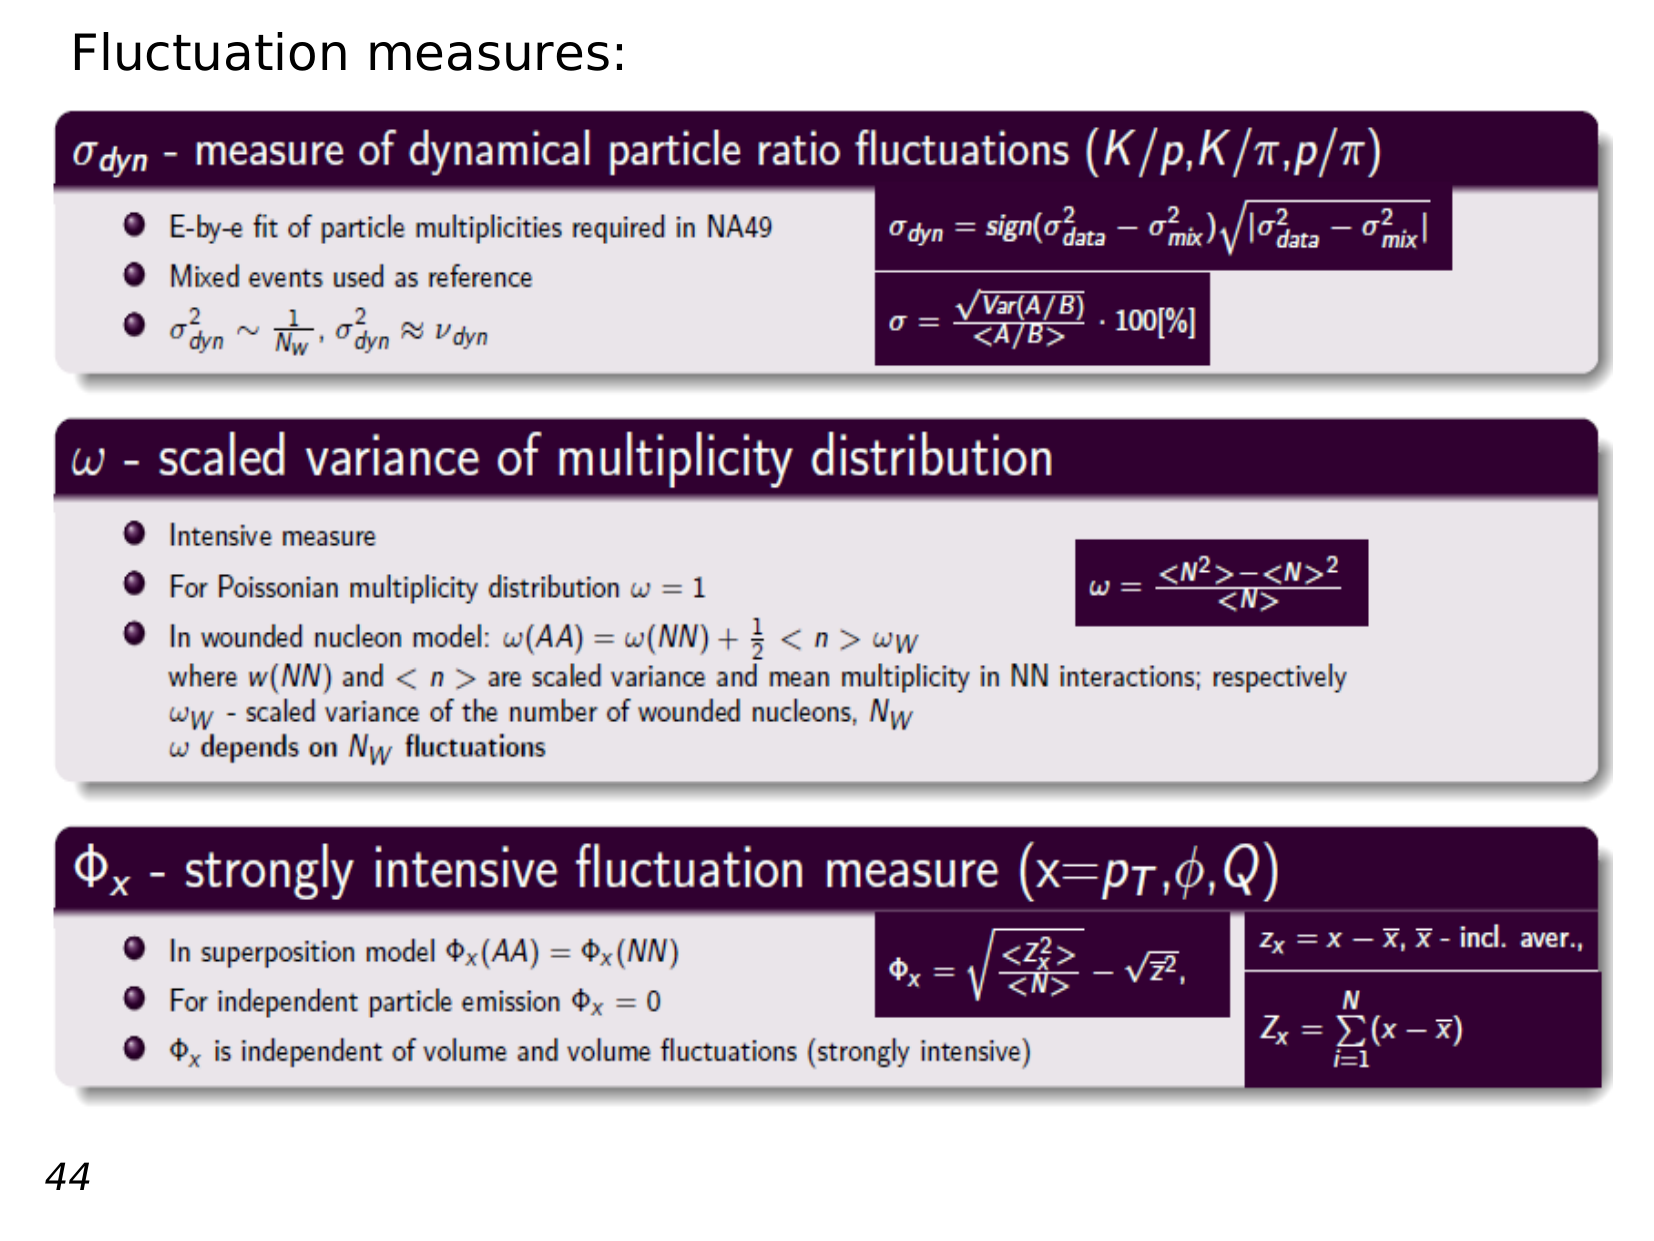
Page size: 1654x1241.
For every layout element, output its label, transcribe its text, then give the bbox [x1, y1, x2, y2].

picture [43, 95, 1613, 1109]
text_box Fluctuation measures: [70, 24, 629, 83]
